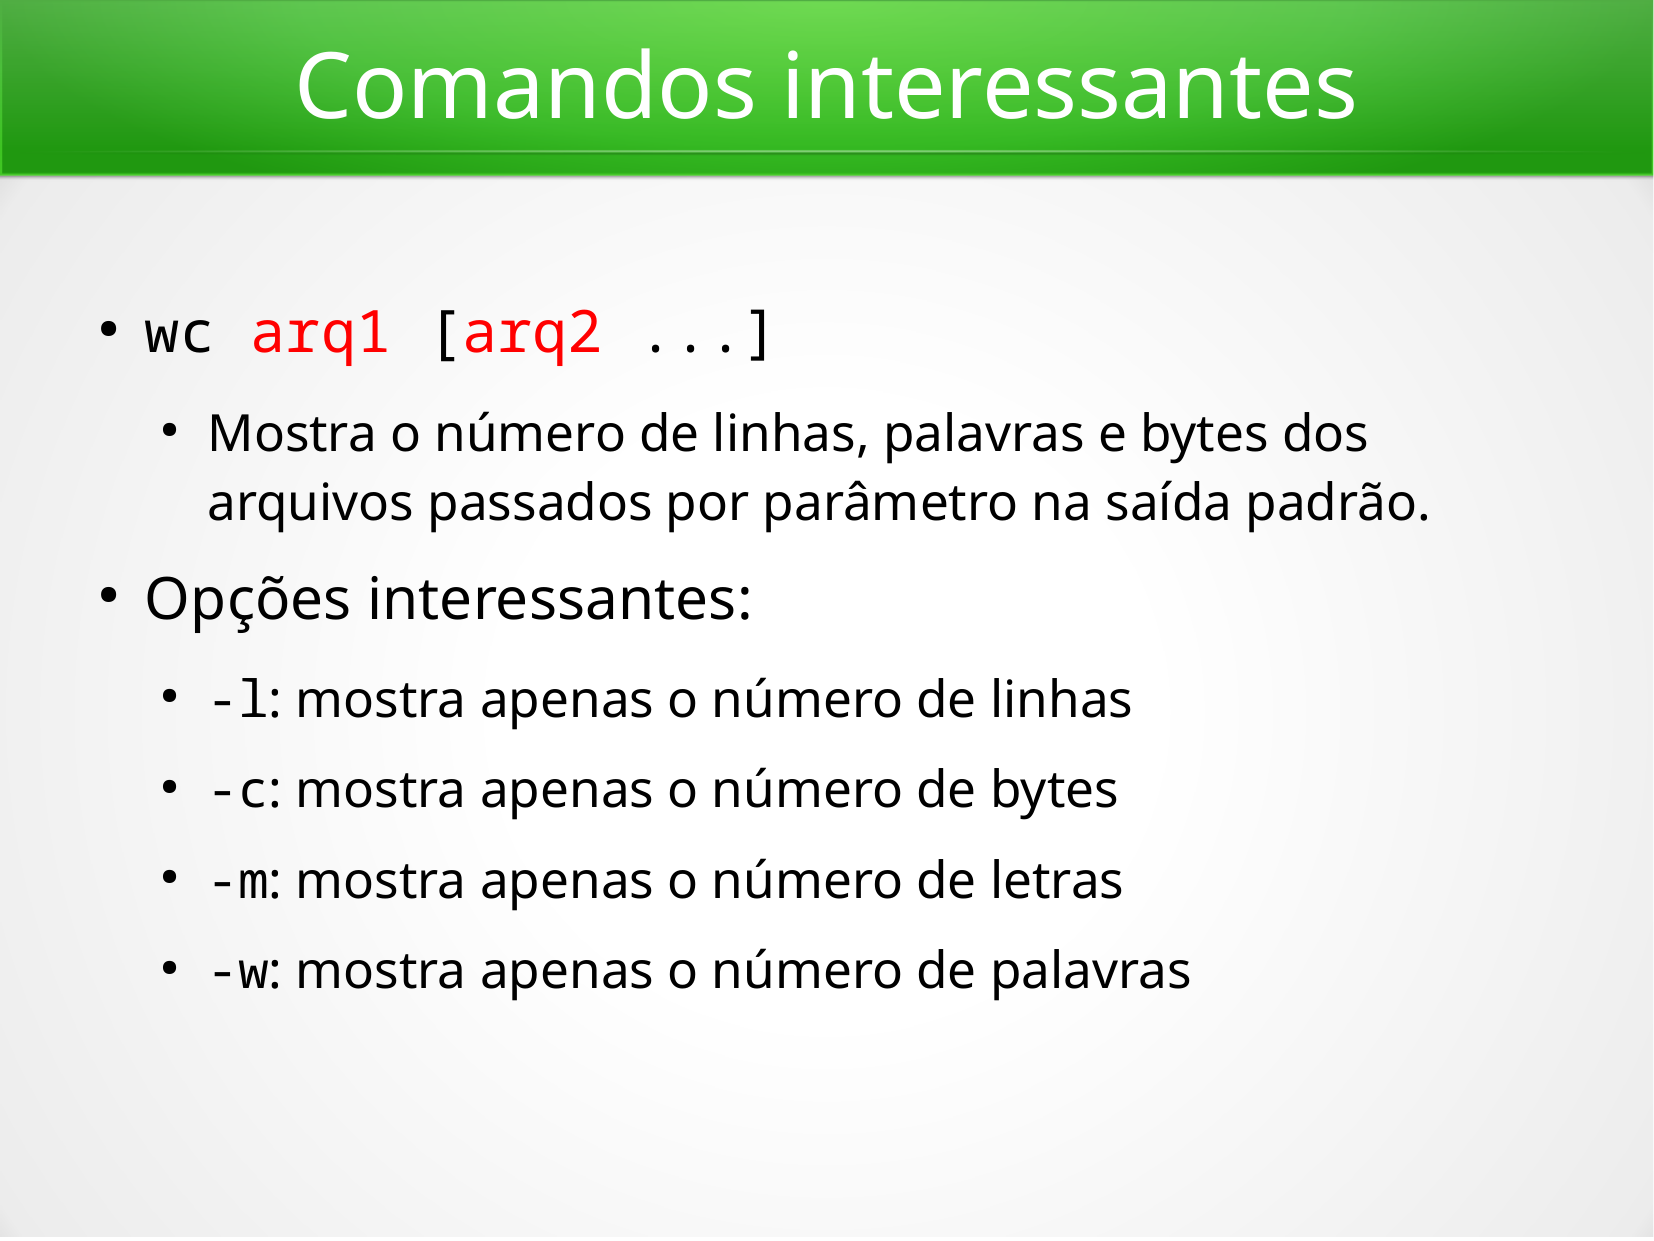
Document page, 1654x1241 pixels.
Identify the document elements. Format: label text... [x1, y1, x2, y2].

picture [0, 0, 1654, 1237]
title Comandos interessantes [82, 11, 1571, 154]
list wc arq1 [arq2 ...] Mostra o número de linhas, palavras e bytes dos arquivos passados por parâmetro na saída padrão. Opções interessantes: -l: mostra apenas o número de linhas -c: mostra apenas o número de bytes -m: mostra apenas o número de letras -w: mostra apenas o número de palavras [82, 290, 1571, 1010]
